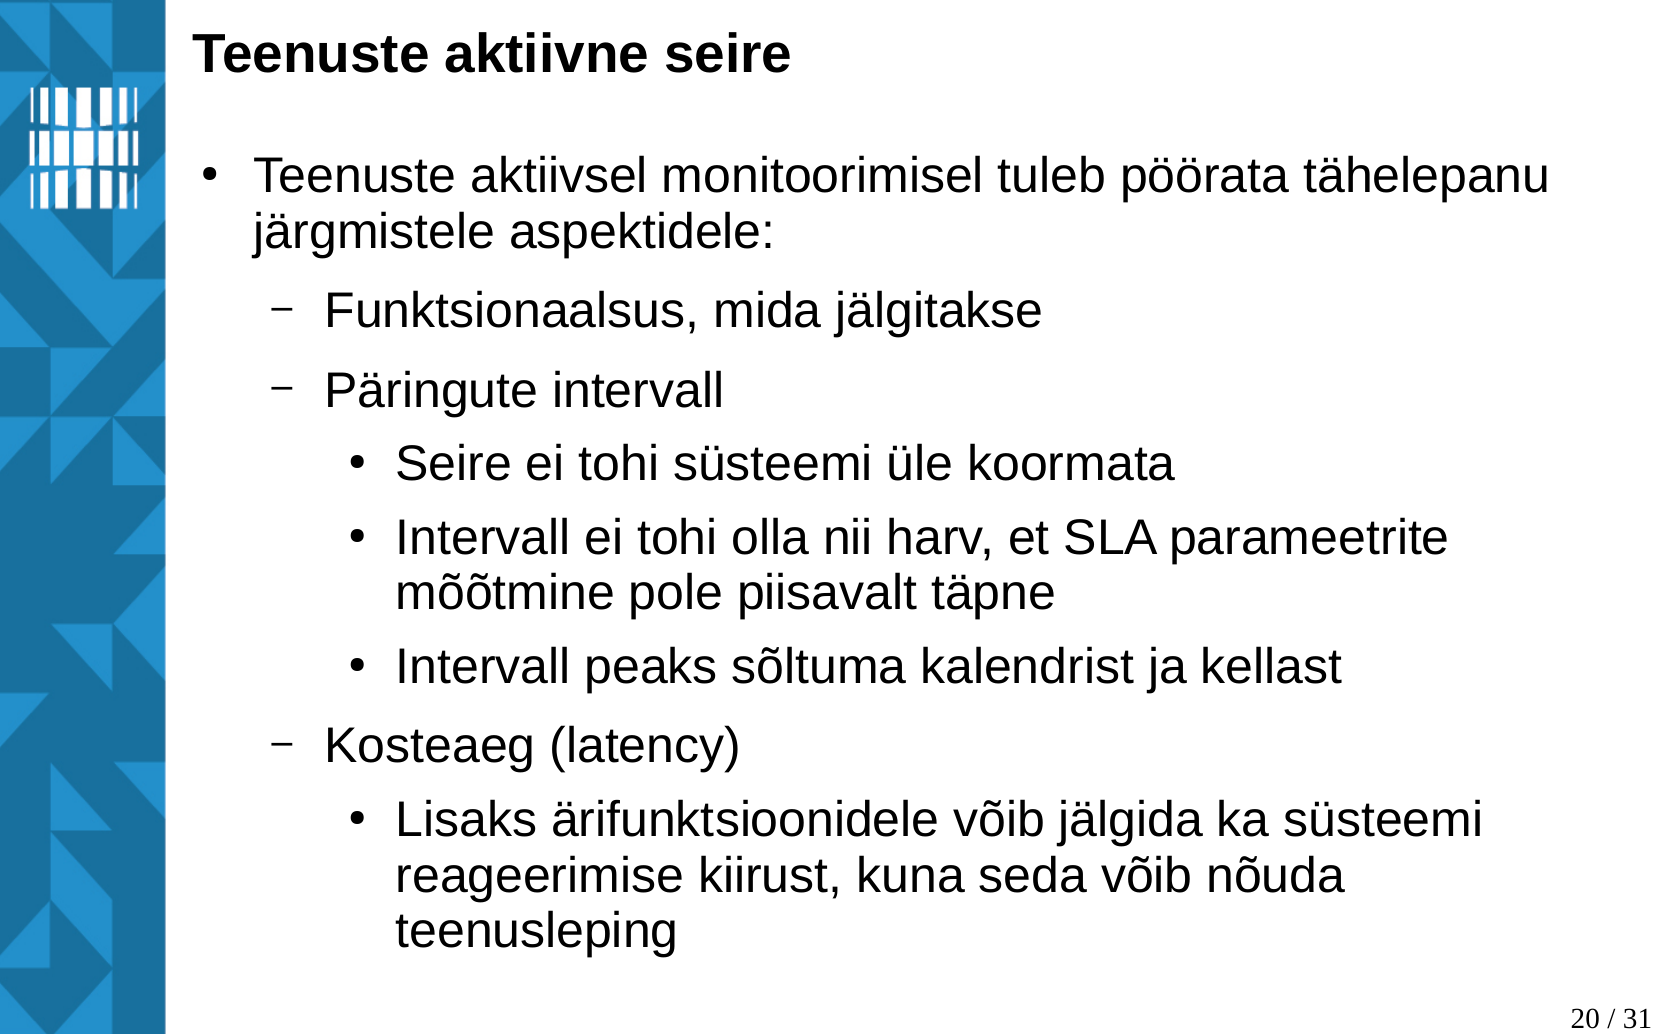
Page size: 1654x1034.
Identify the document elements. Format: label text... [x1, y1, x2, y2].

title Teenuste aktiivne seire [192, 11, 1595, 95]
list Teenuste aktiivsel monitoorimisel tuleb pöörata tähelepanu järgmistele aspektidele: Funktsionaalsus, mida jälgitakse Päringute intervall Seire ei tohi süsteemi üle koormata Intervall ei tohi olla nii harv, et SLA parameetrite mõõtmine pole piisavalt täpne Intervall peaks sõltuma kalendrist ja kellast Kosteaeg (latency) Lisaks ärifunktsioonidele võib jälgida ka süsteemi reageerimise kiirust, kuna seda võib nõuda teenusleping [183, 147, 1625, 975]
